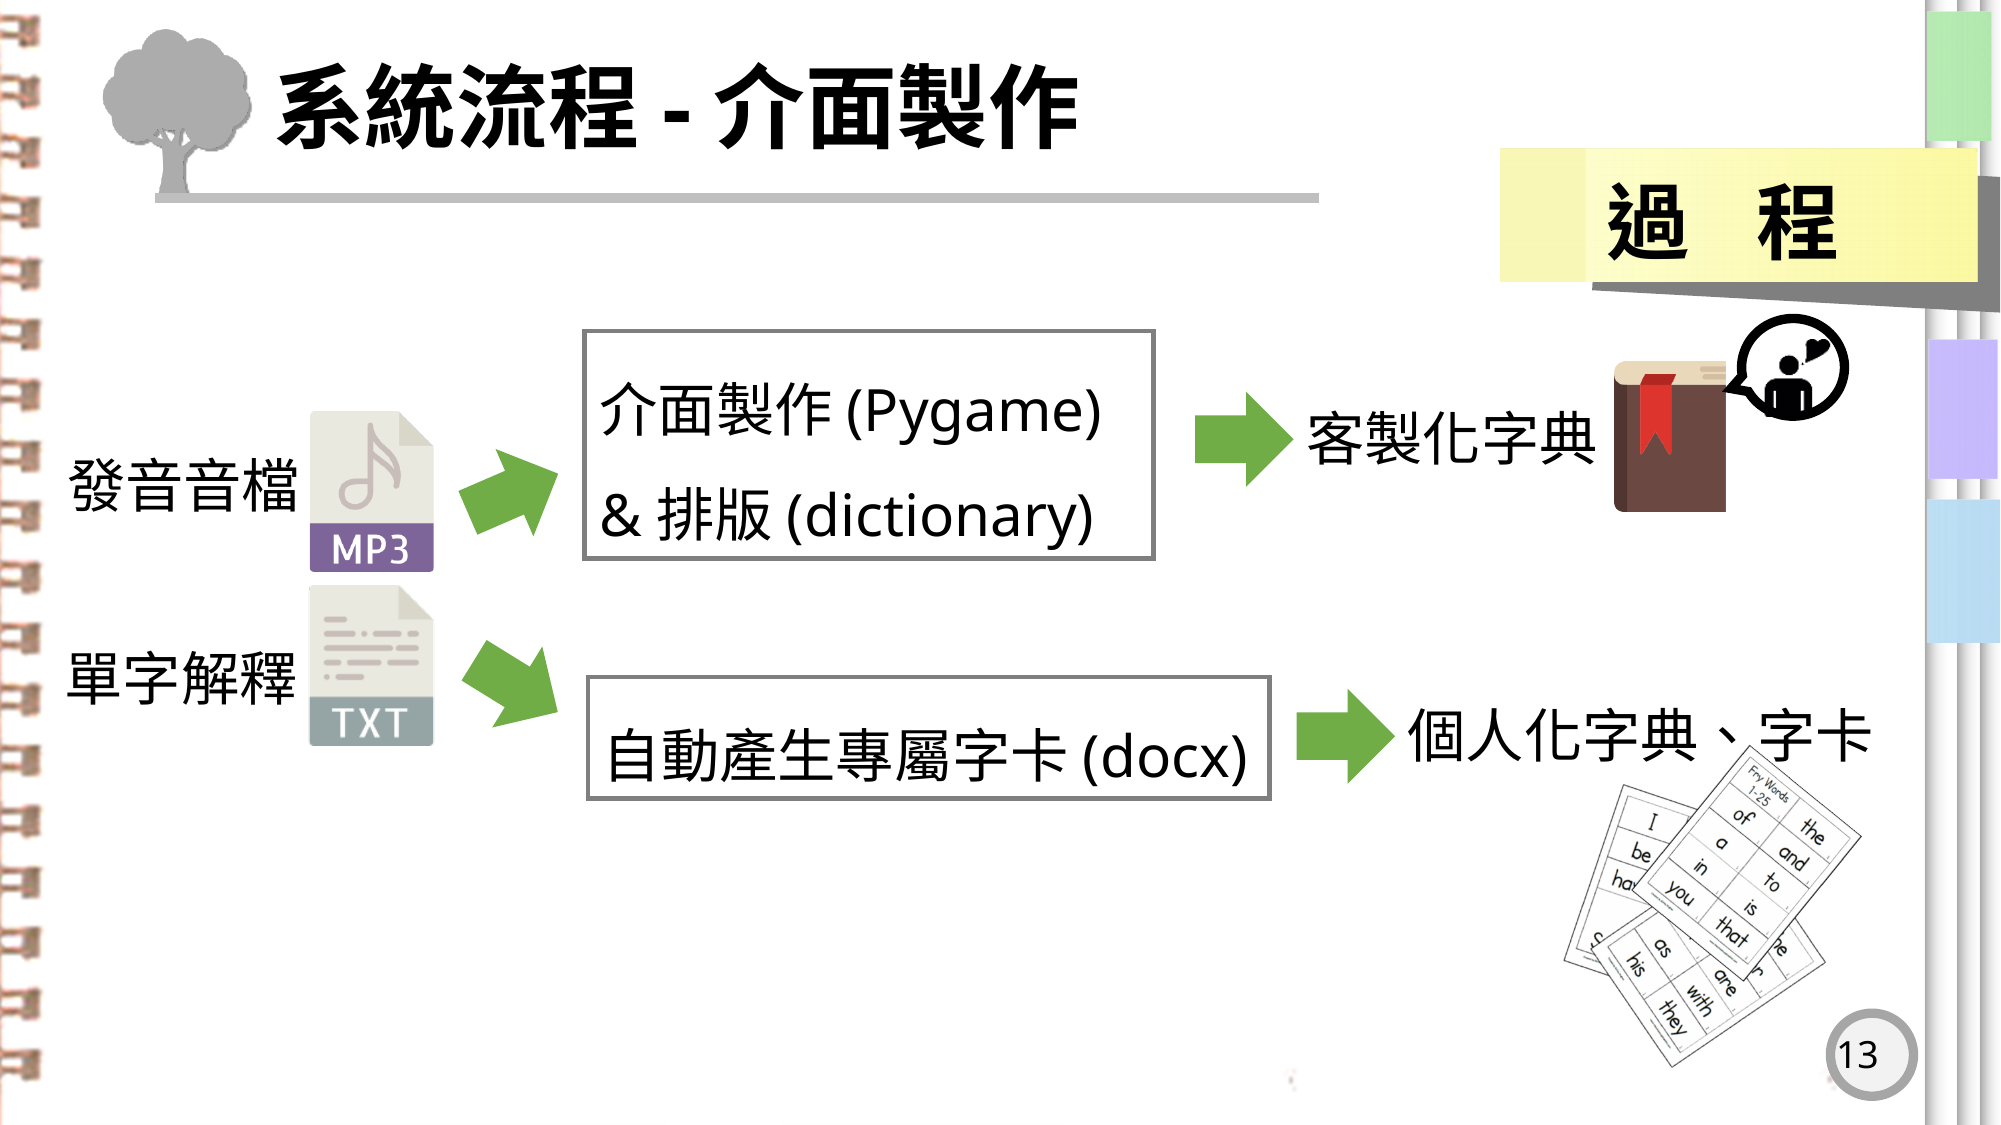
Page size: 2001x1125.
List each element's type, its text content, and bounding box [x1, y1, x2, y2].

picture [1503, 778, 1902, 1101]
text_box 個人化字典、字卡 [1392, 692, 1904, 778]
text_box 13 [1821, 1021, 1904, 1093]
text_box 單字解釋 [49, 635, 324, 721]
text_box 介面製作(Pygame) &排版(dictionary) [584, 331, 1154, 559]
text_box [458, 448, 559, 537]
text_box [461, 640, 558, 728]
text_box 發音音檔 [52, 441, 327, 528]
picture [1746, 323, 1842, 417]
picture [1594, 361, 1745, 512]
picture [291, 411, 452, 572]
text_box 自動產生專屬字卡(docx) [587, 677, 1270, 799]
text_box [1195, 391, 1291, 487]
text_box [1296, 688, 1392, 784]
picture [291, 585, 452, 746]
title 系統流程-介面製作 [258, 29, 1867, 195]
text_box 客製化字典 [1291, 395, 1594, 481]
